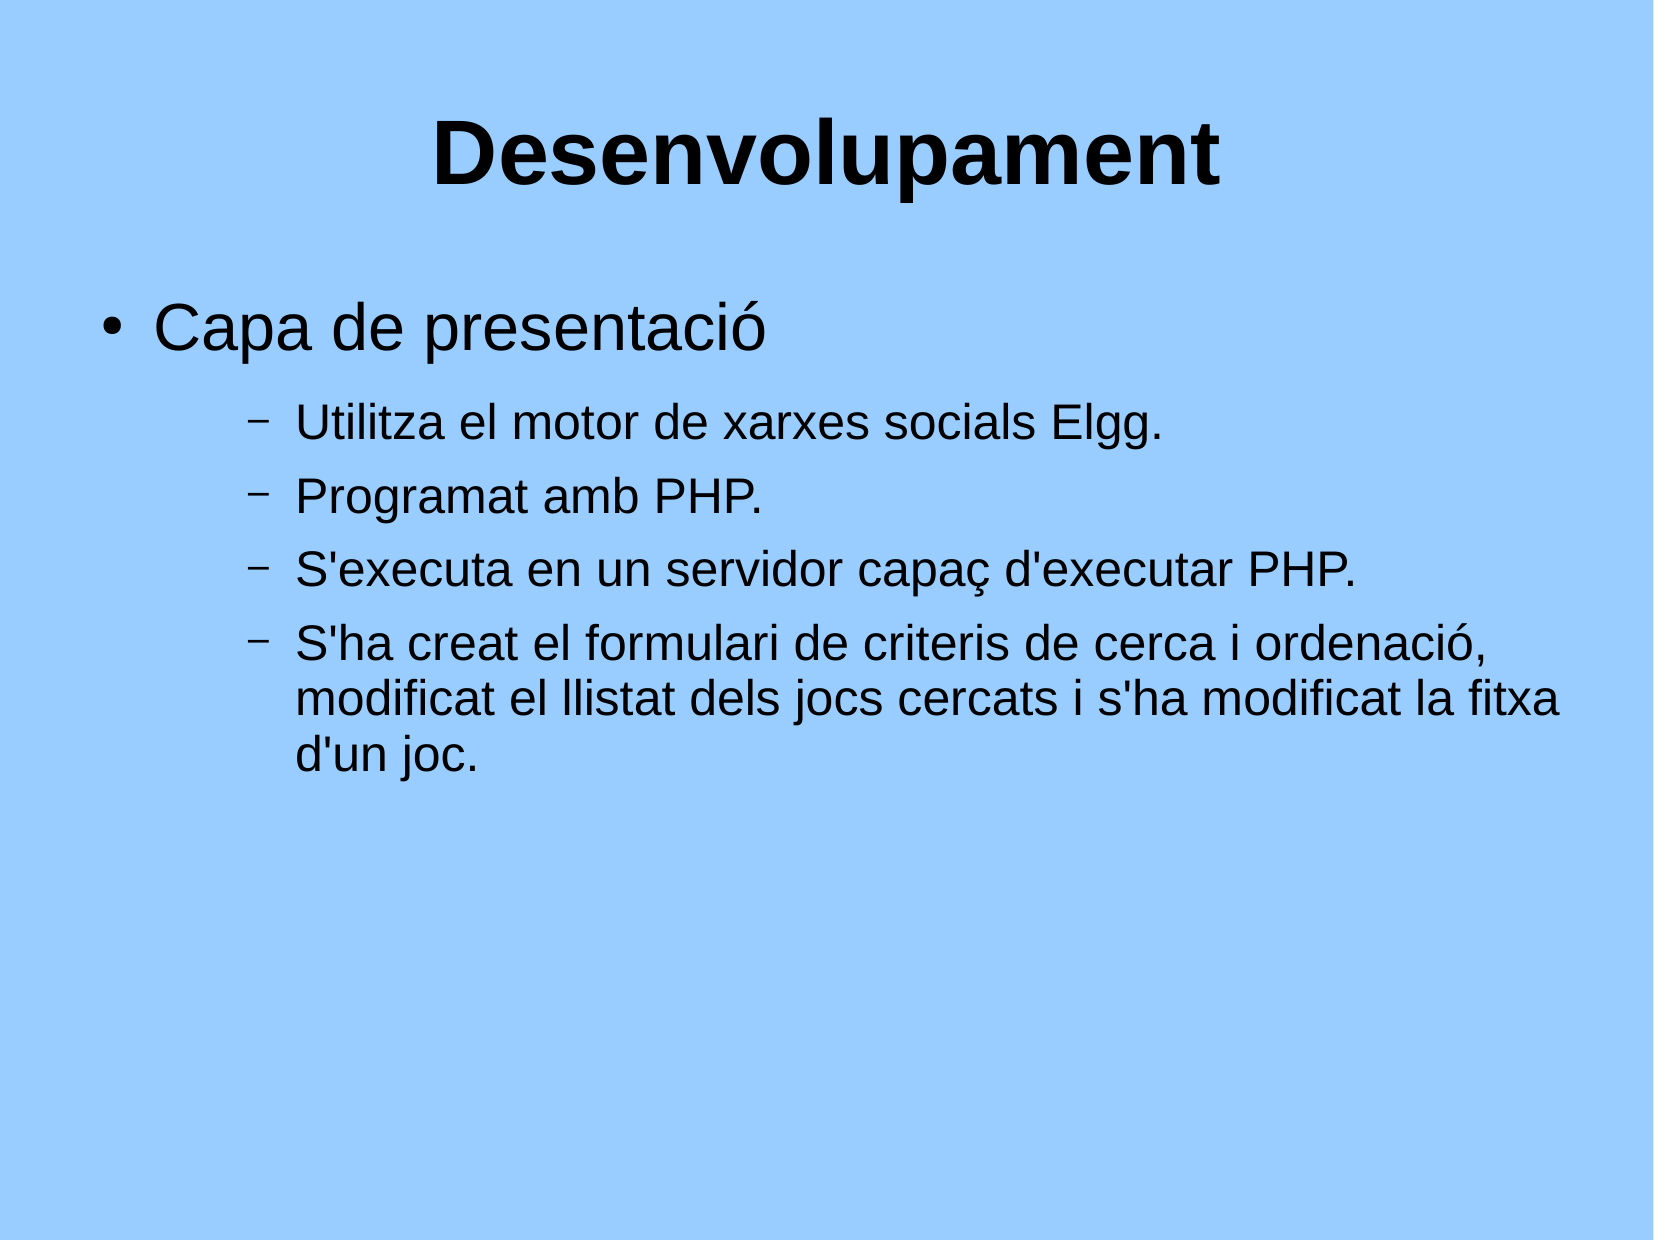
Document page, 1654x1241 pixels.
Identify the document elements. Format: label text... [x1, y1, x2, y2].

title Desenvolupament [82, 49, 1571, 257]
list Capa de presentació Utilitza el motor de xarxes socials Elgg. Programat amb PHP. S'executa en un servidor capaç d'executar PHP. S'ha creat el formulari de criteris de cerca i ordenació, modificat el llistat dels jocs cercats i s'ha modificat la fitxa d'un joc. [82, 290, 1571, 1109]
